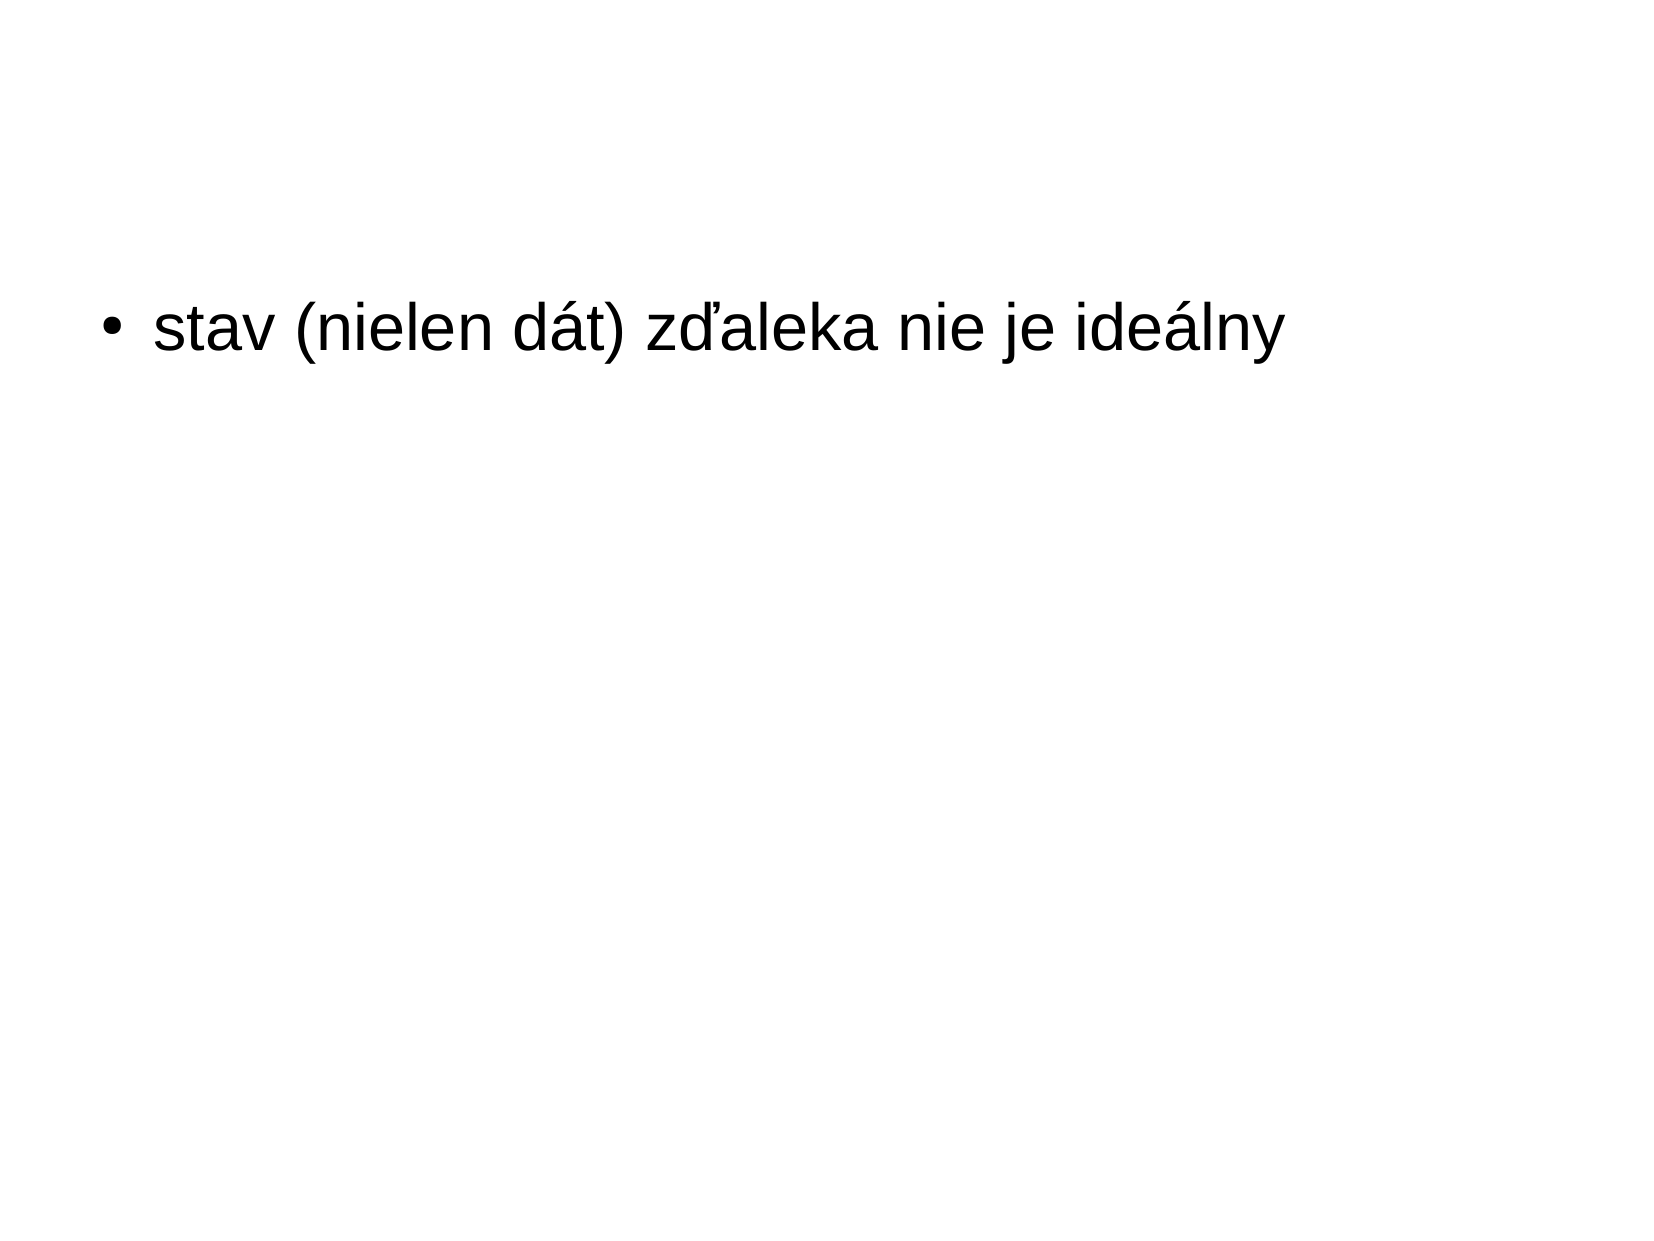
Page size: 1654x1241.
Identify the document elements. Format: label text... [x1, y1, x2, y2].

list stav (nielen dát) zďaleka nie je ideálny [82, 290, 1571, 1010]
